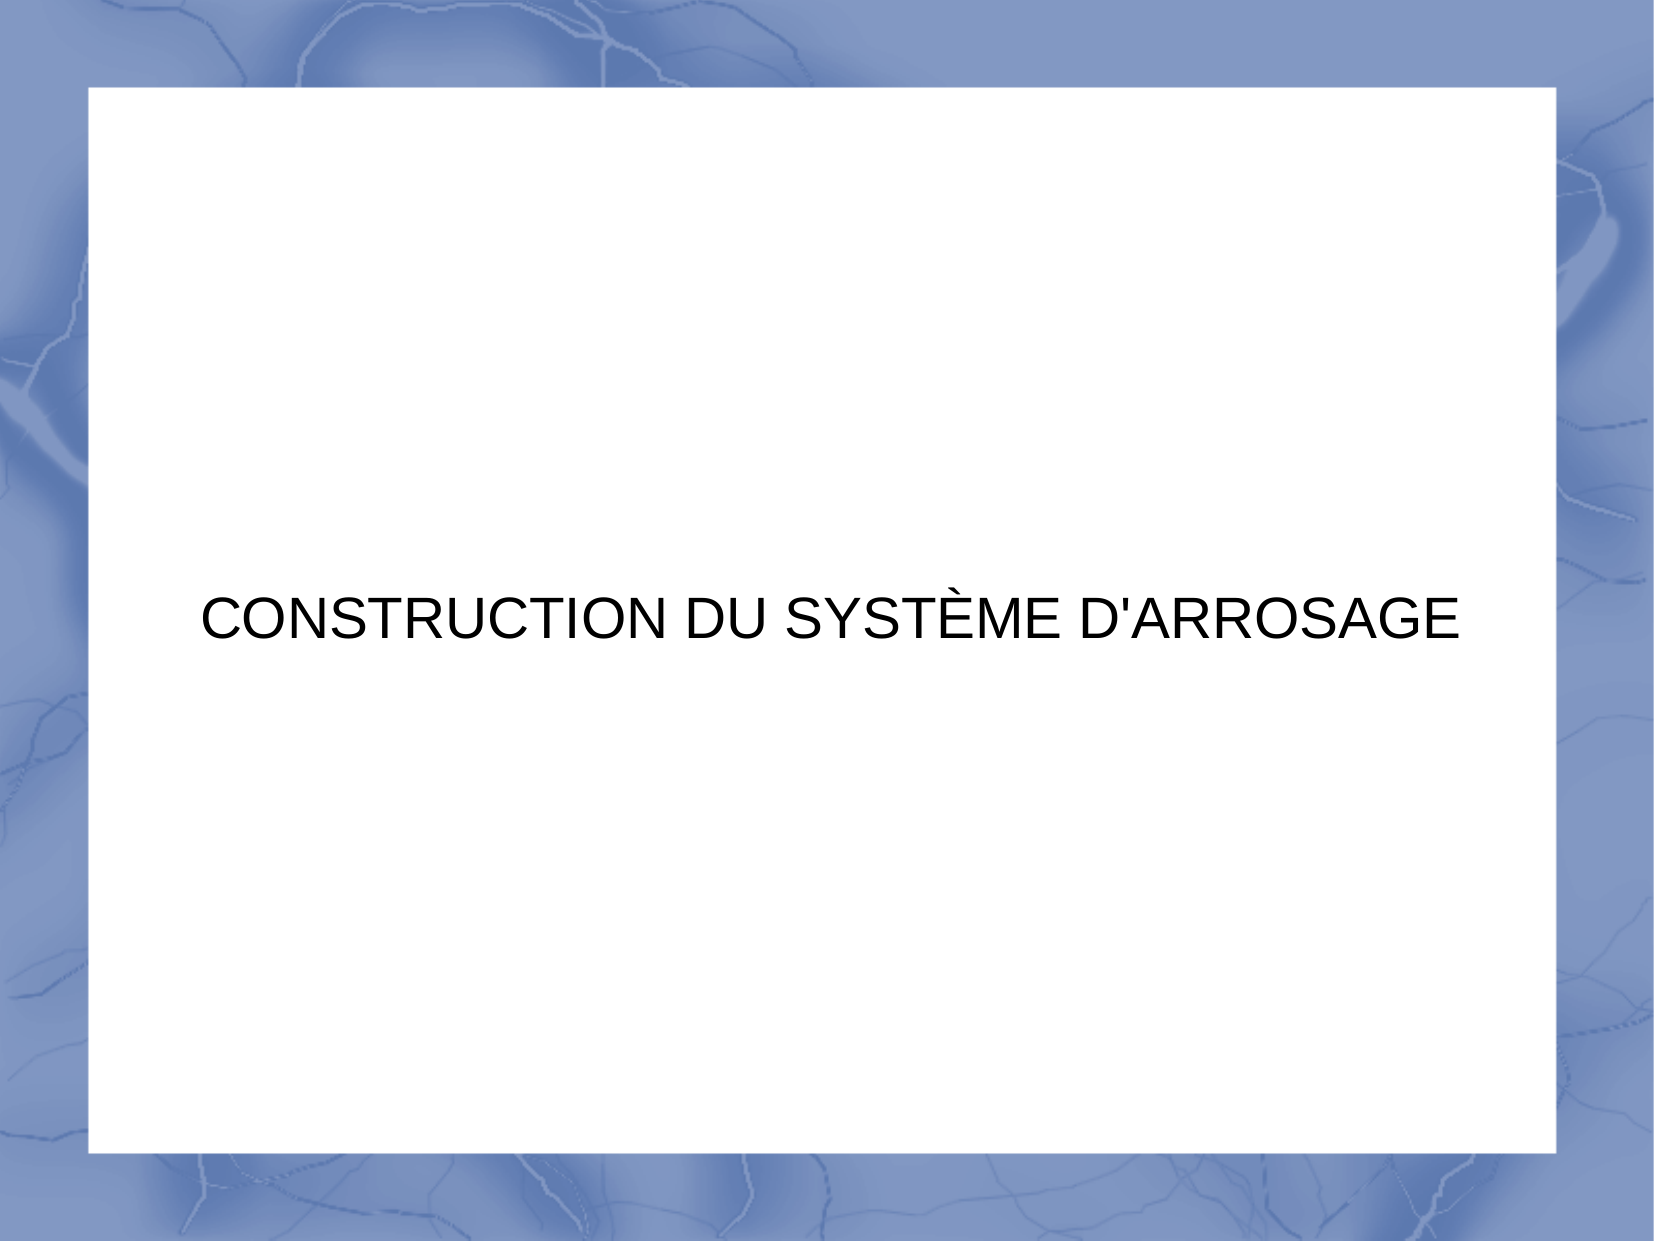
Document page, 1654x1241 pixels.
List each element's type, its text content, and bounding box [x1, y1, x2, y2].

text_box CONSTRUCTION DU SYSTÈME D'ARROSAGE [185, 578, 1477, 659]
picture [0, 0, 1654, 1241]
